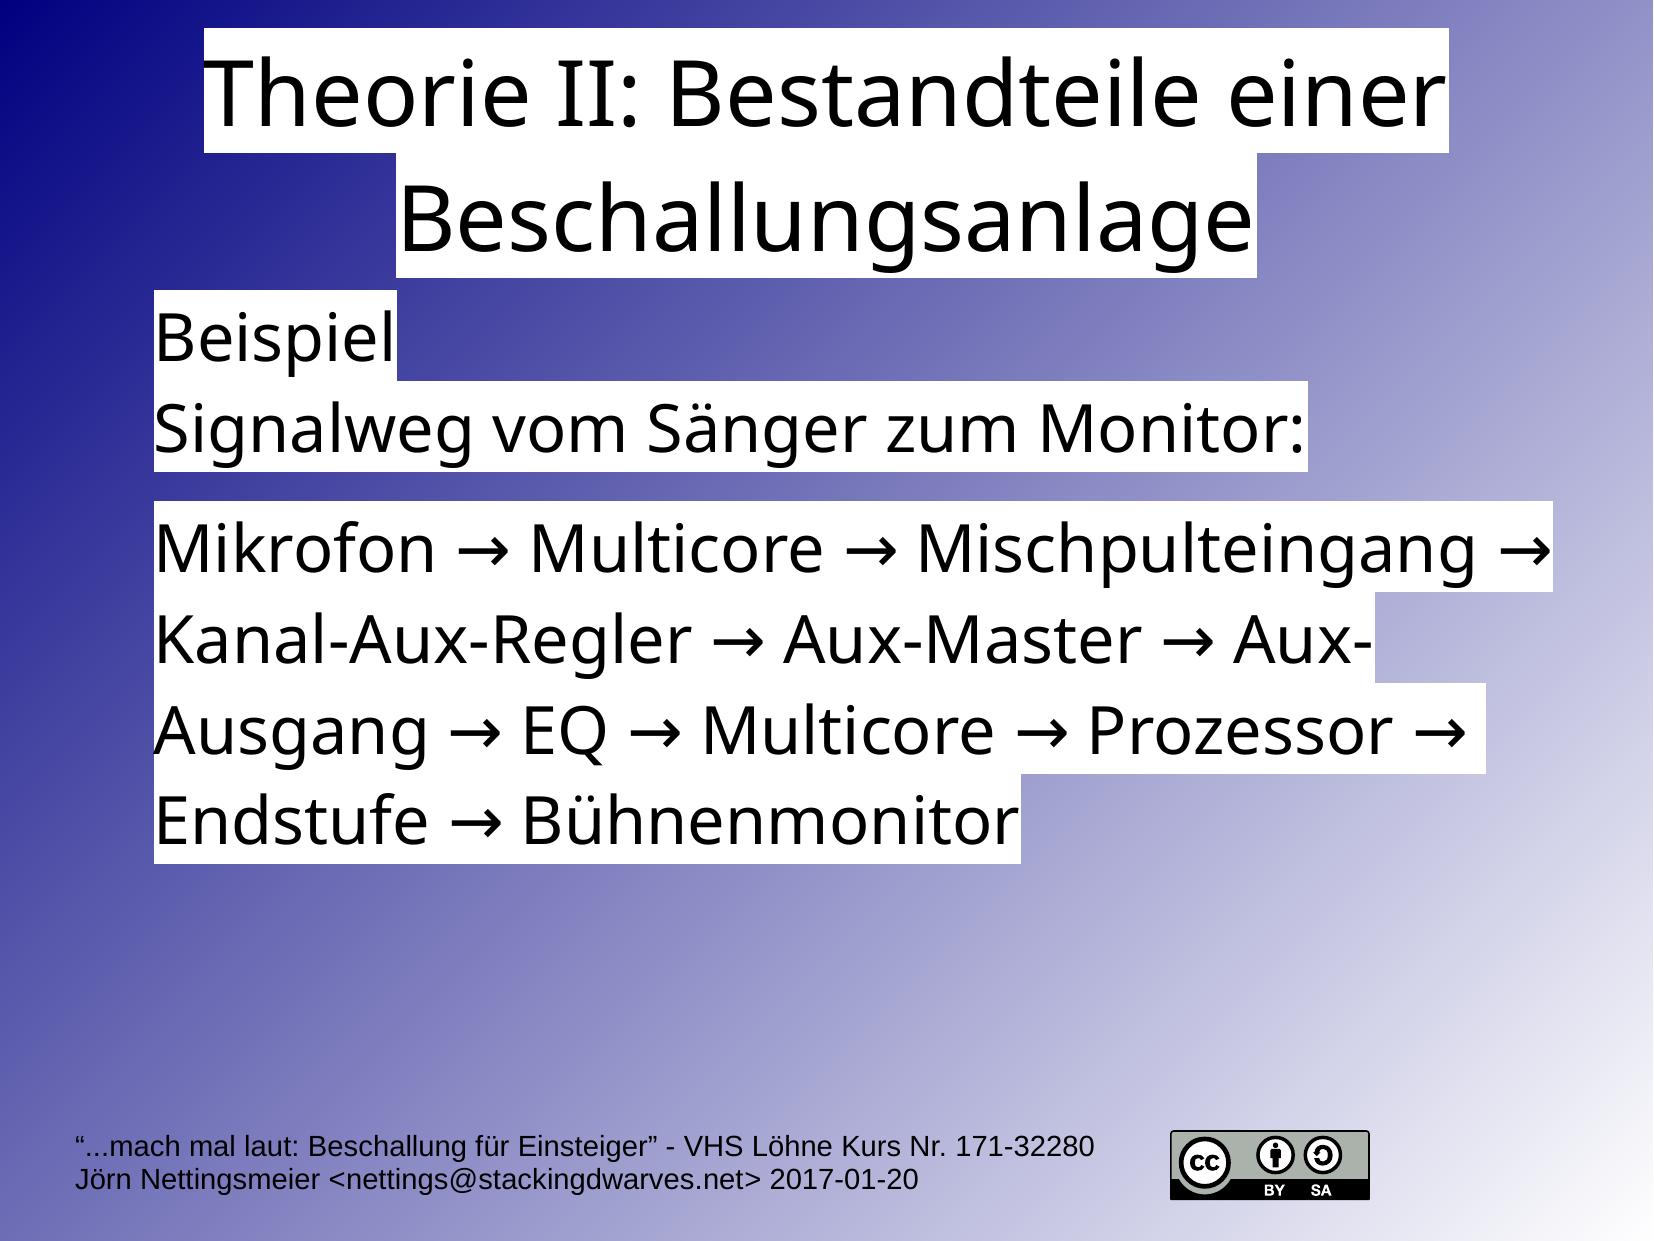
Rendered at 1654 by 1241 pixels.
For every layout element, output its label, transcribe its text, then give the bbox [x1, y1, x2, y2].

title Theorie II: Bestandteile einer Beschallungsanlage [82, 27, 1571, 279]
list Beispiel Signalweg vom Sänger zum Monitor: Mikrofon → Multicore → Mischpulteingang → Kanal-Aux-Regler → Aux-Master → Aux-Ausgang → EQ → Multicore → Prozessor → Endstufe → Bühnenmonitor [82, 290, 1571, 1010]
